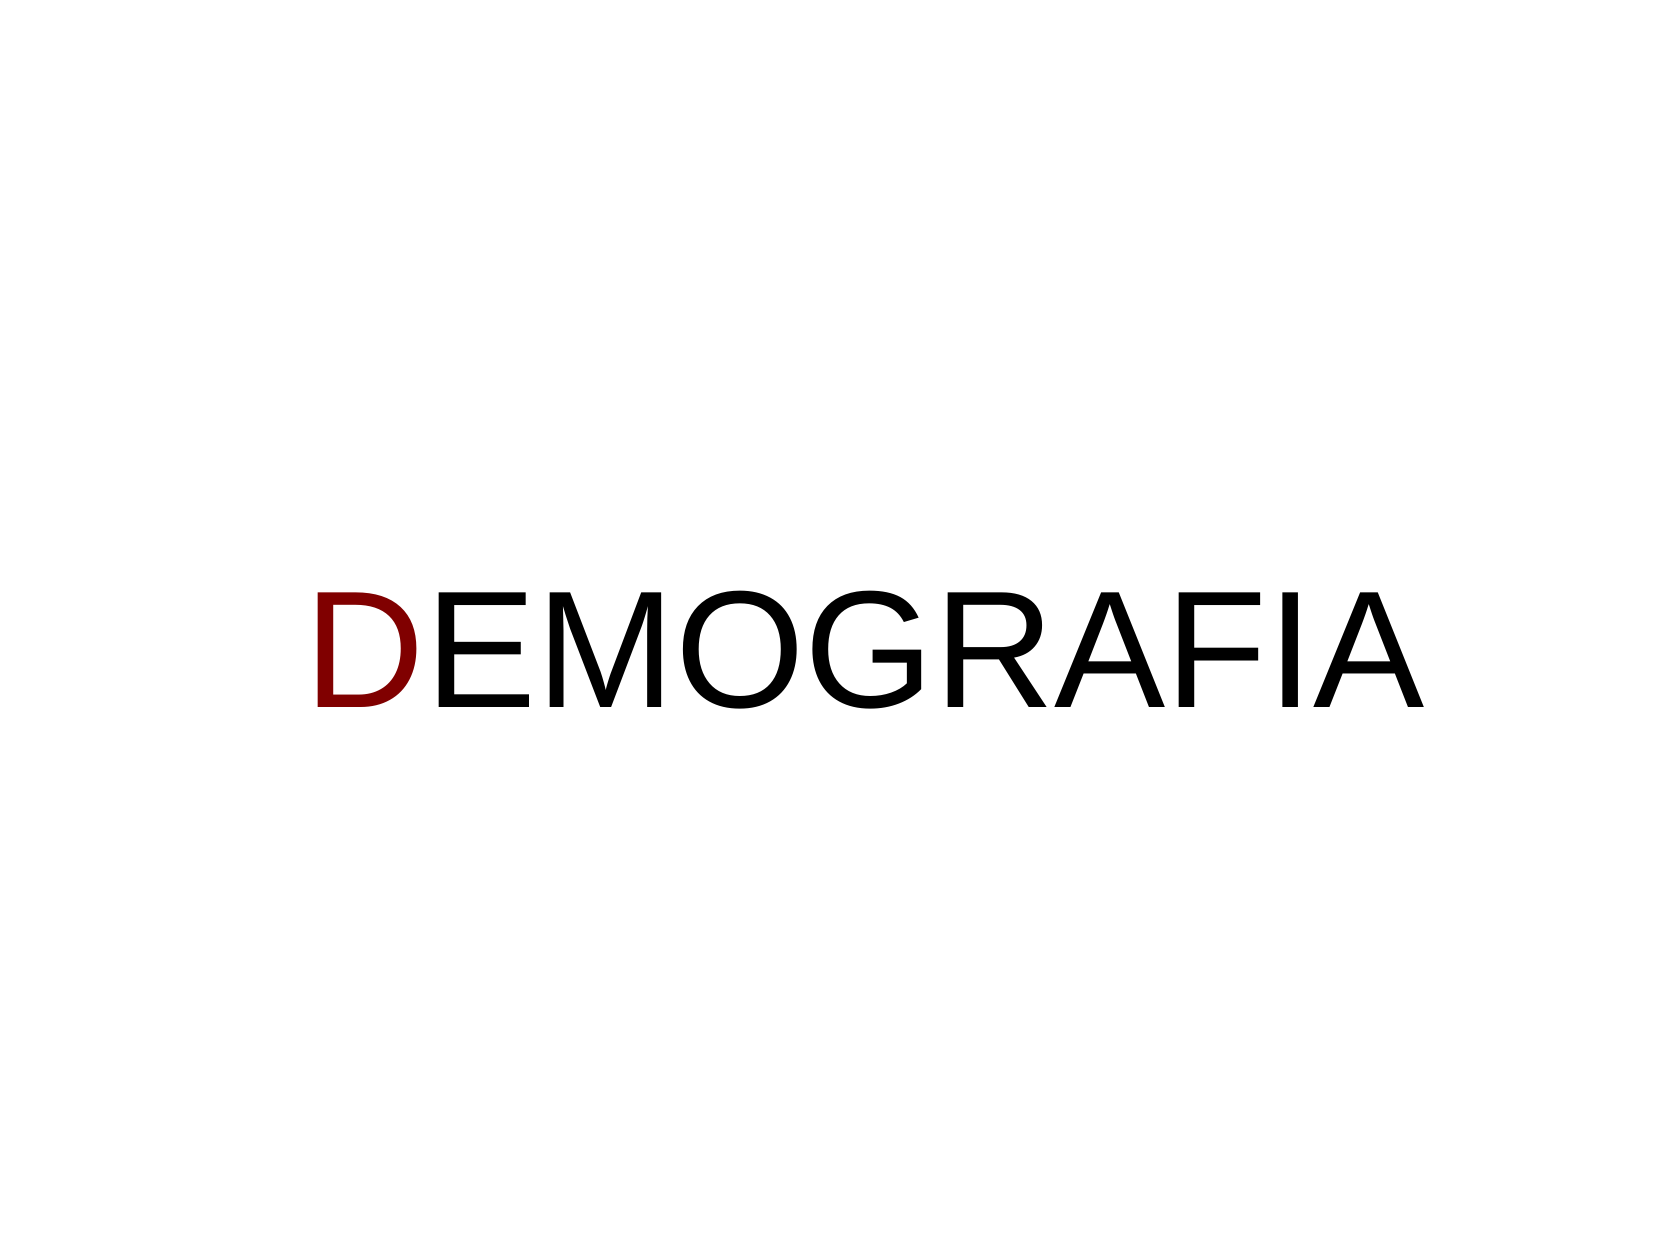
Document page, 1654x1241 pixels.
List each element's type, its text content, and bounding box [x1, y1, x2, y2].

list DEMOGRAFIA [82, 290, 1571, 1010]
